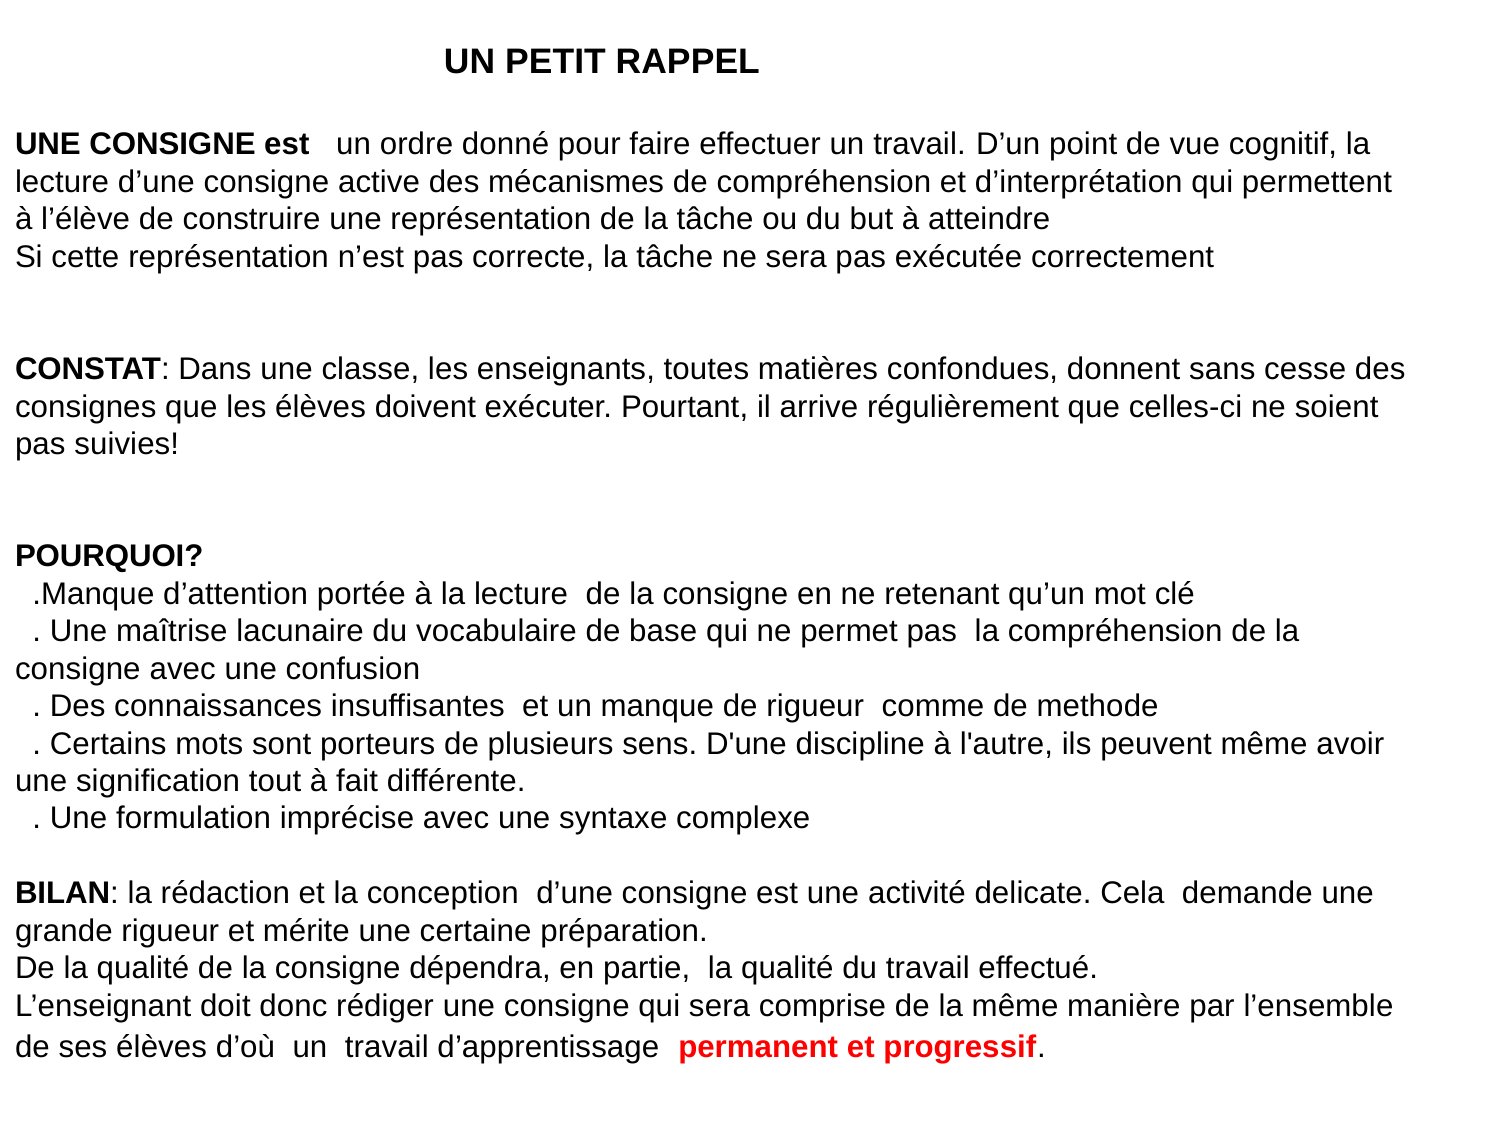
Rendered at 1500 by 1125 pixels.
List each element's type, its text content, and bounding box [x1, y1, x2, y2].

text_box UN PETIT RAPPEL UNE CONSIGNE est un ordre donné pour faire effectuer un travail. D’un point de vue cognitif, la lecture d’une consigne active des mécanismes de compréhension et d’interprétation qui permettent à l’élève de construire une représentation de la tâche ou du but à atteindre Si cette représentation n’est pas correcte, la tâche ne sera pas exécutée correctement CONSTAT: Dans une classe, les enseignants, toutes matières confondues, donnent sans cesse des consignes que les élèves doivent exécuter. Pourtant, il arrive régulièrement que celles-ci ne soient pas suivies! POURQUOI? .Manque d’attention portée à la lecture de la consigne en ne retenant qu’un mot clé . Une maîtrise lacunaire du vocabulaire de base qui ne permet pas la compréhension de la consigne avec une confusion . Des connaissances insuffisantes et un manque de rigueur comme de methode . Certains mots sont porteurs de plusieurs sens. D'une discipline à l'autre, ils peuvent même avoir une signification tout à fait différente. . Une formulation imprécise avec une syntaxe complexe BILAN: la rédaction et la conception d’une consigne est une activité delicate. Cela demande une grande rigueur et mérite une certaine préparation. De la qualité de la consigne dépendra, en partie, la qualité du travail effectué. L’enseignant doit donc rédiger une consigne qui sera comprise de la même manière par l’ensemble de ses élèves d’où un travail d’apprentissage permanent et progressif. [0, 31, 1436, 1125]
